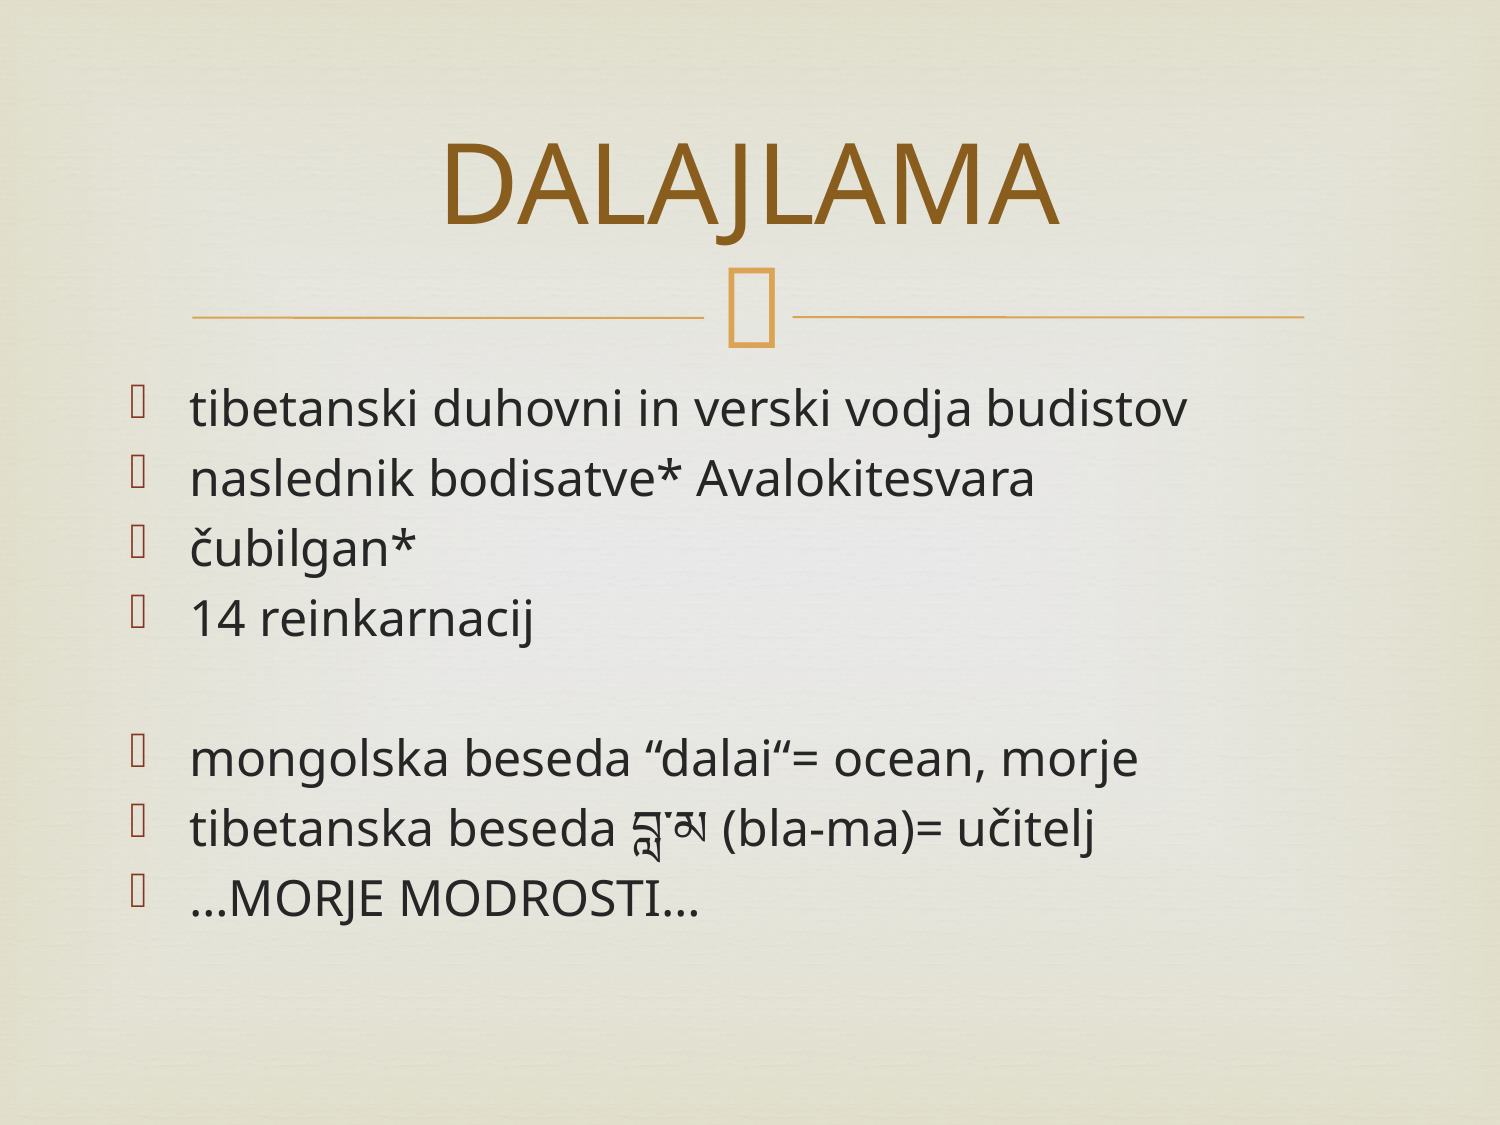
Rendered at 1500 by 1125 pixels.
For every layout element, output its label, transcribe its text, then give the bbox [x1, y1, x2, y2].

title DALAJLAMA [113, 93, 1386, 267]
list tibetanski duhovni in verski vodja budistov naslednik bodisatve* Avalokitesvara čubilgan* 14 reinkarnacij mongolska beseda “dalai“= ocean, morje tibetanska beseda བླ་མ (bla-ma)= učitelj …MORJE MODROSTI… [114, 368, 1386, 1005]
